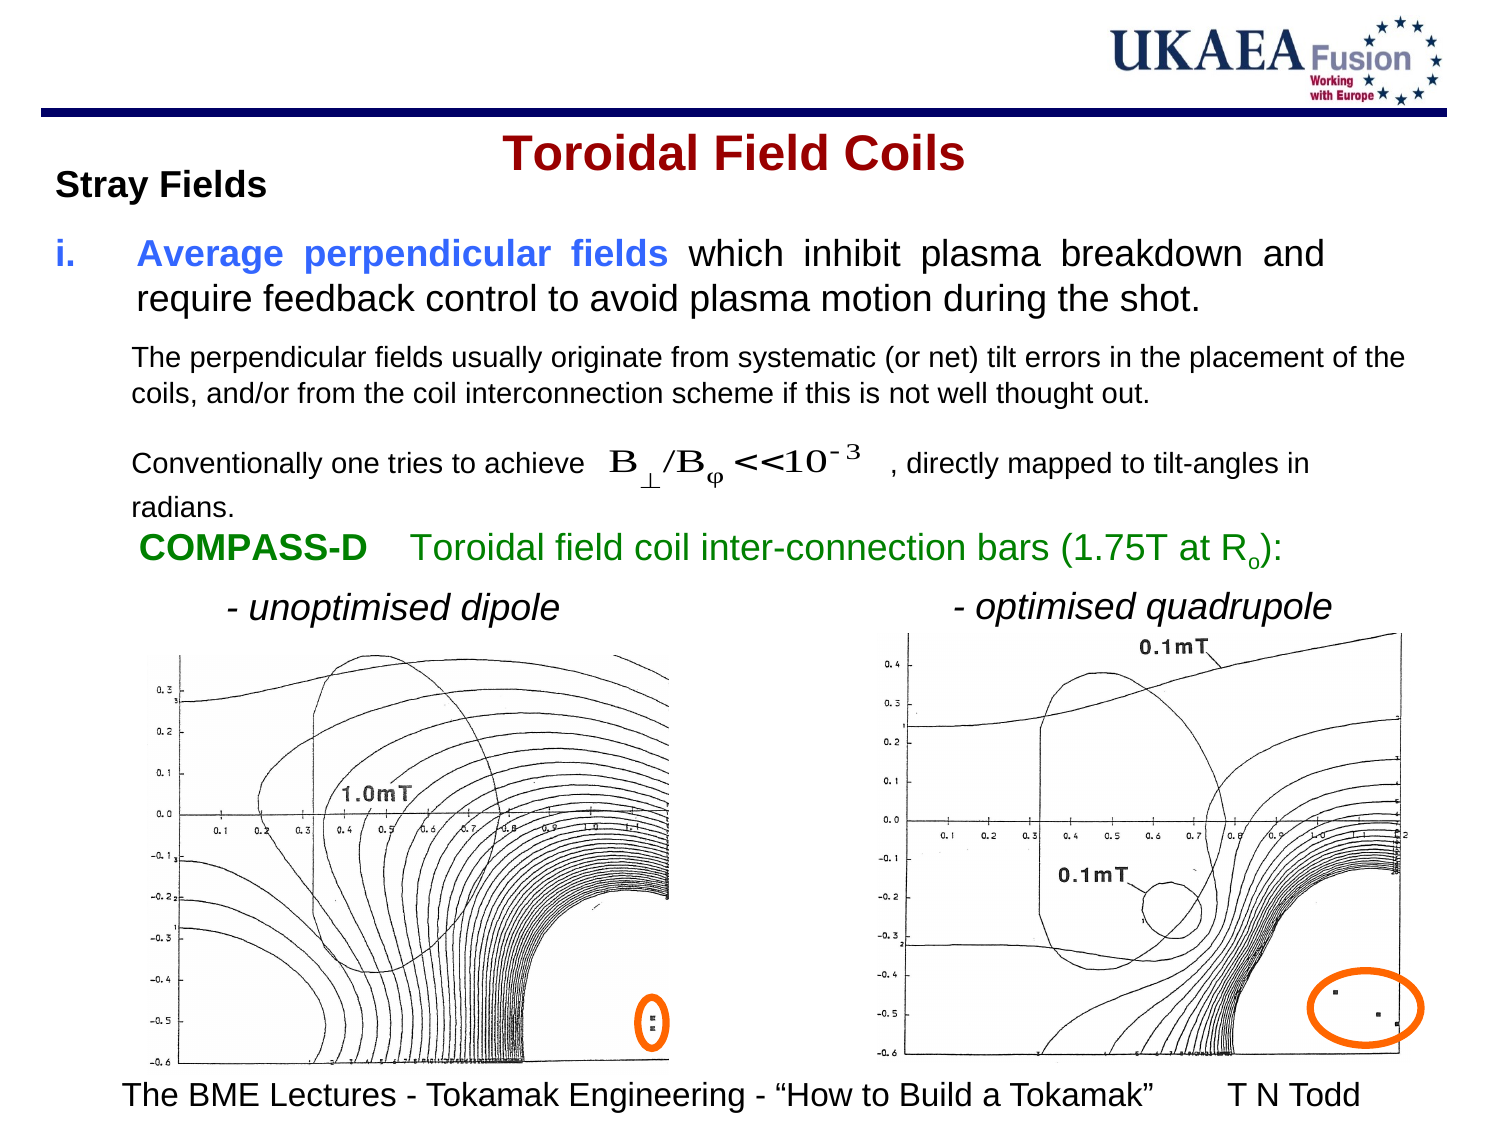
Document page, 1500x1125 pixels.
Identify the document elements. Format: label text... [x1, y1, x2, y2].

text_box - optimised quadrupole [937, 574, 1348, 635]
picture [1314, 975, 1411, 1041]
text_box The perpendicular fields usually originate from systematic (or net) tilt errors in the placement of the coils, and/or from the coil interconnection scheme if this is not well thought out. Conventionally one tries to achieve , directly mapped to tilt-angles in radians. [0, 322, 1426, 533]
picture [642, 1002, 662, 1044]
picture [877, 633, 1411, 1063]
text_box COMPASS-D Toroidal field coil inter-connection bars (1.75T at Ro): - unoptimised dipole [61, 533, 1299, 636]
picture [1107, 15, 1443, 106]
text_box Stray Fields Average perpendicular fields which inhibit plasma breakdown and require feedback control to avoid plasma motion during the shot. [40, 152, 1340, 322]
text_box Toroidal Field Coils [433, 112, 1036, 188]
picture [147, 655, 669, 1075]
chart [604, 439, 865, 493]
